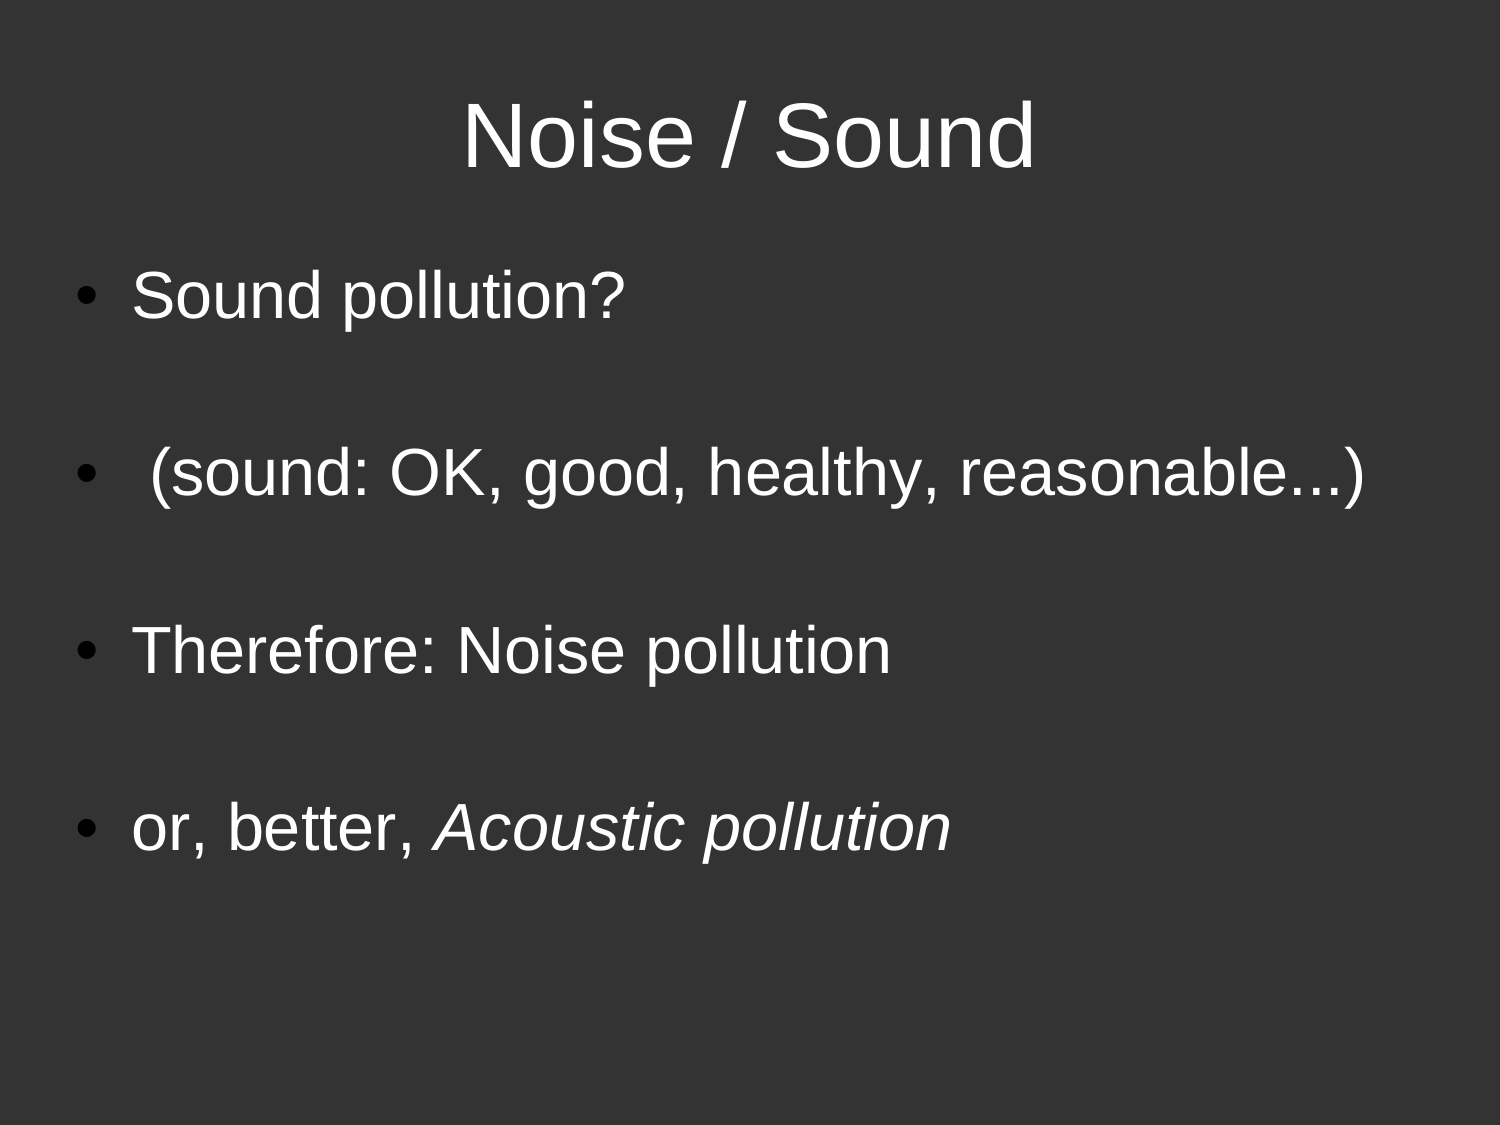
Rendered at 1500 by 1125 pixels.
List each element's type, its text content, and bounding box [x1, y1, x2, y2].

list Sound pollution? (sound: OK, good, healthy, reasonable...) Therefore: Noise pollution or, better, Acoustic pollution [75, 262, 1425, 1005]
title Noise / Sound [75, 21, 1425, 257]
